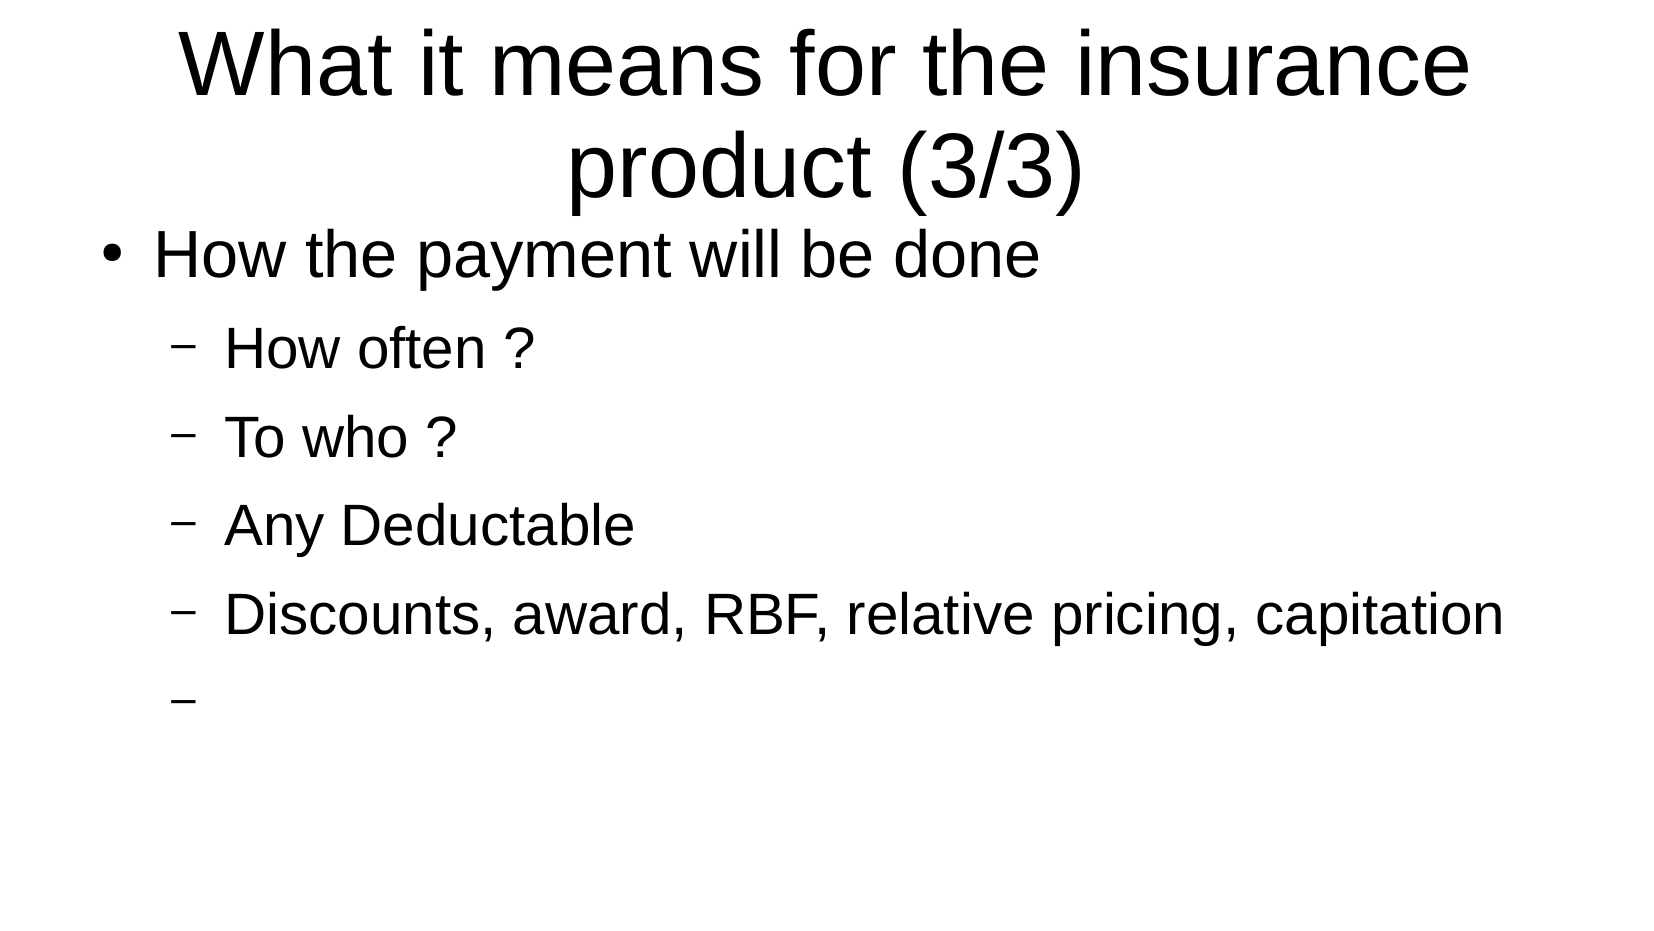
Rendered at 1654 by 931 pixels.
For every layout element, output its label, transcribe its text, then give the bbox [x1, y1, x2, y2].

list How the payment will be done How often ? To who ? Any Deductable Discounts, award, RBF, relative pricing, capitation [82, 217, 1571, 757]
title What it means for the insurance product (3/3) [82, 12, 1571, 217]
